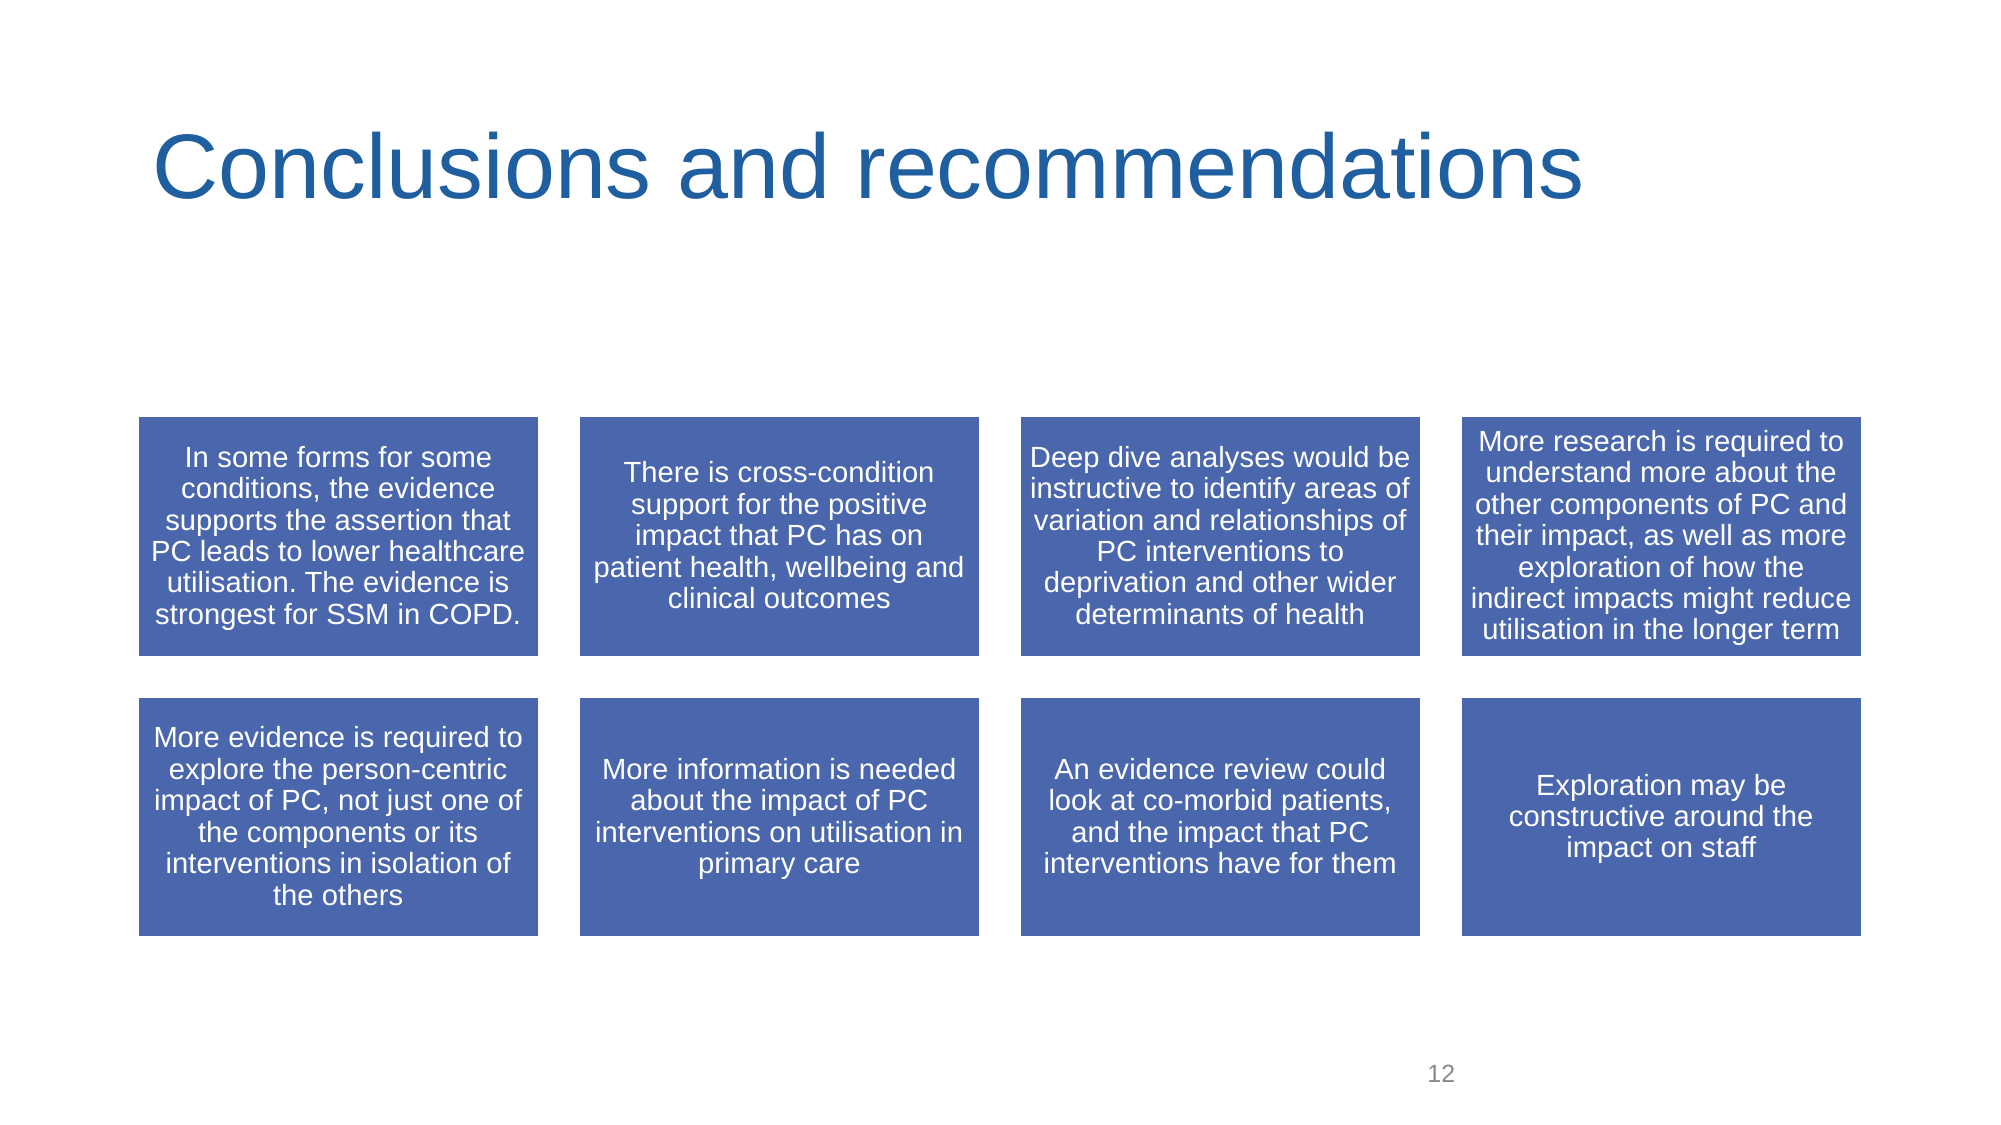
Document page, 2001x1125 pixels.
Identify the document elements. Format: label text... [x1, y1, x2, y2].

title Conclusions and recommendations [137, 59, 1863, 278]
text_box An evidence review could look at co-morbid patients, and the impact that PC interventions have for them [1020, 696, 1421, 938]
text_box Exploration may be constructive around the impact on staff [1461, 696, 1863, 938]
text_box 12 [1412, 1042, 1863, 1103]
text_box More information is needed about the impact of PC interventions on utilisation in primary care [578, 696, 980, 938]
text_box More research is required to understand more about the other components of PC and their impact, as well as more exploration of how the indirect impacts might reduce utilisation in the longer term [1461, 416, 1863, 657]
text_box There is cross-condition support for the positive impact that PC has on patient health, wellbeing and clinical outcomes [578, 416, 980, 657]
text_box More evidence is required to explore the person-centric impact of PC, not just one of the components or its interventions in isolation of the others [137, 696, 539, 938]
text_box In some forms for some conditions, the evidence supports the assertion that PC leads to lower healthcare utilisation. The evidence is strongest for SSM in COPD. [137, 416, 539, 657]
text_box Deep dive analyses would be instructive to identify areas of variation and relationships of PC interventions to deprivation and other wider determinants of health [1020, 416, 1421, 657]
